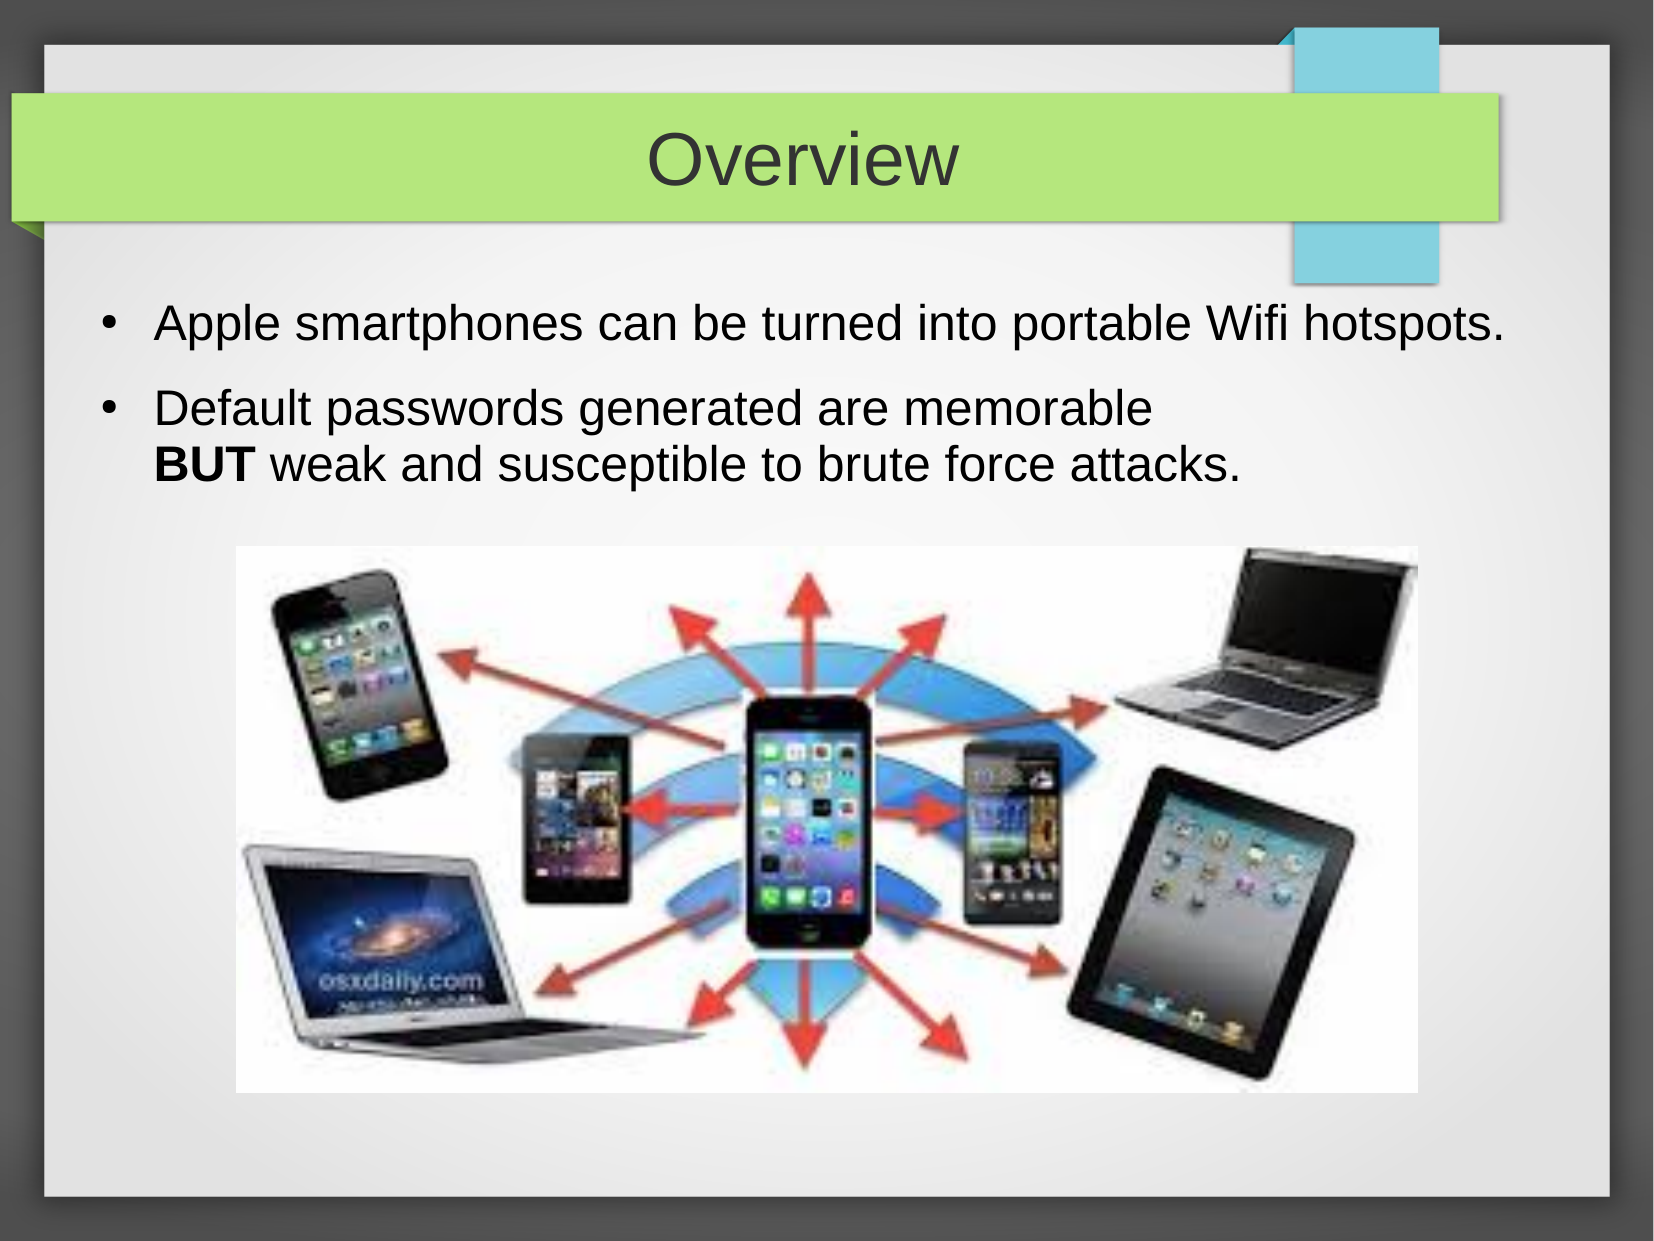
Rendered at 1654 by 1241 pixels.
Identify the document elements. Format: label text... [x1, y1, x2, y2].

picture [0, 0, 1654, 1241]
list Apple smartphones can be turned into portable Wifi hotspots. Default passwords generated are memorable BUT weak and susceptible to brute force attacks. [82, 295, 1538, 1123]
title Overview [70, 106, 1536, 213]
